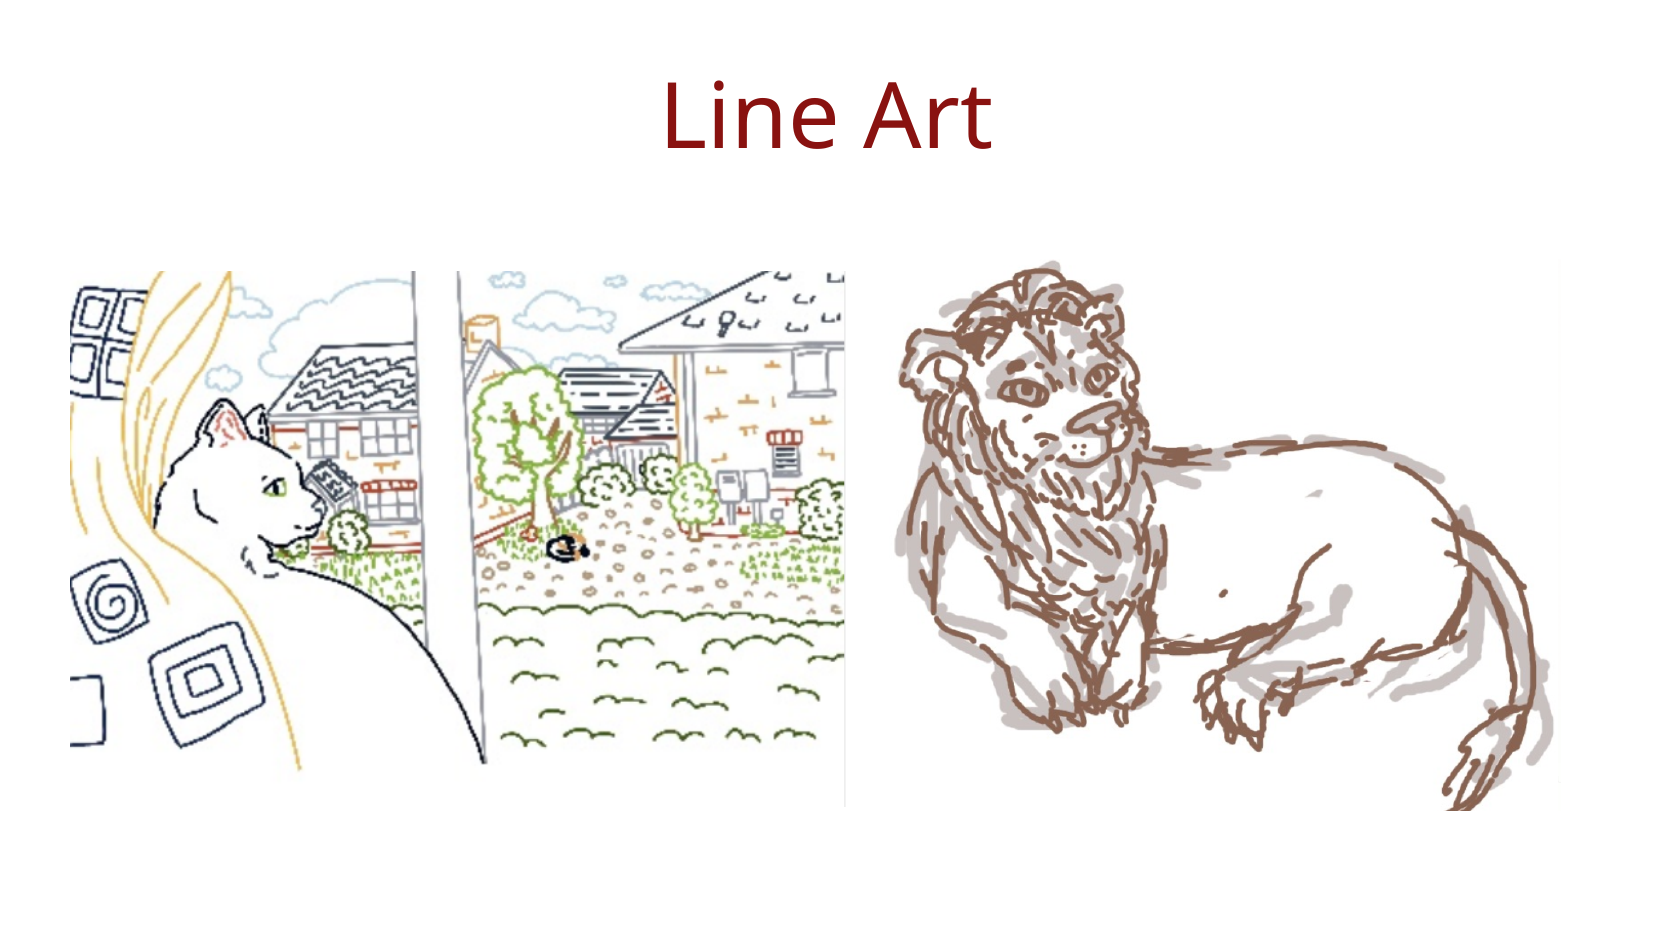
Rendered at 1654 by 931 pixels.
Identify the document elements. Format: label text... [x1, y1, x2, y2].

title Line Art [82, 35, 1571, 191]
picture [70, 271, 851, 807]
picture [862, 259, 1561, 811]
